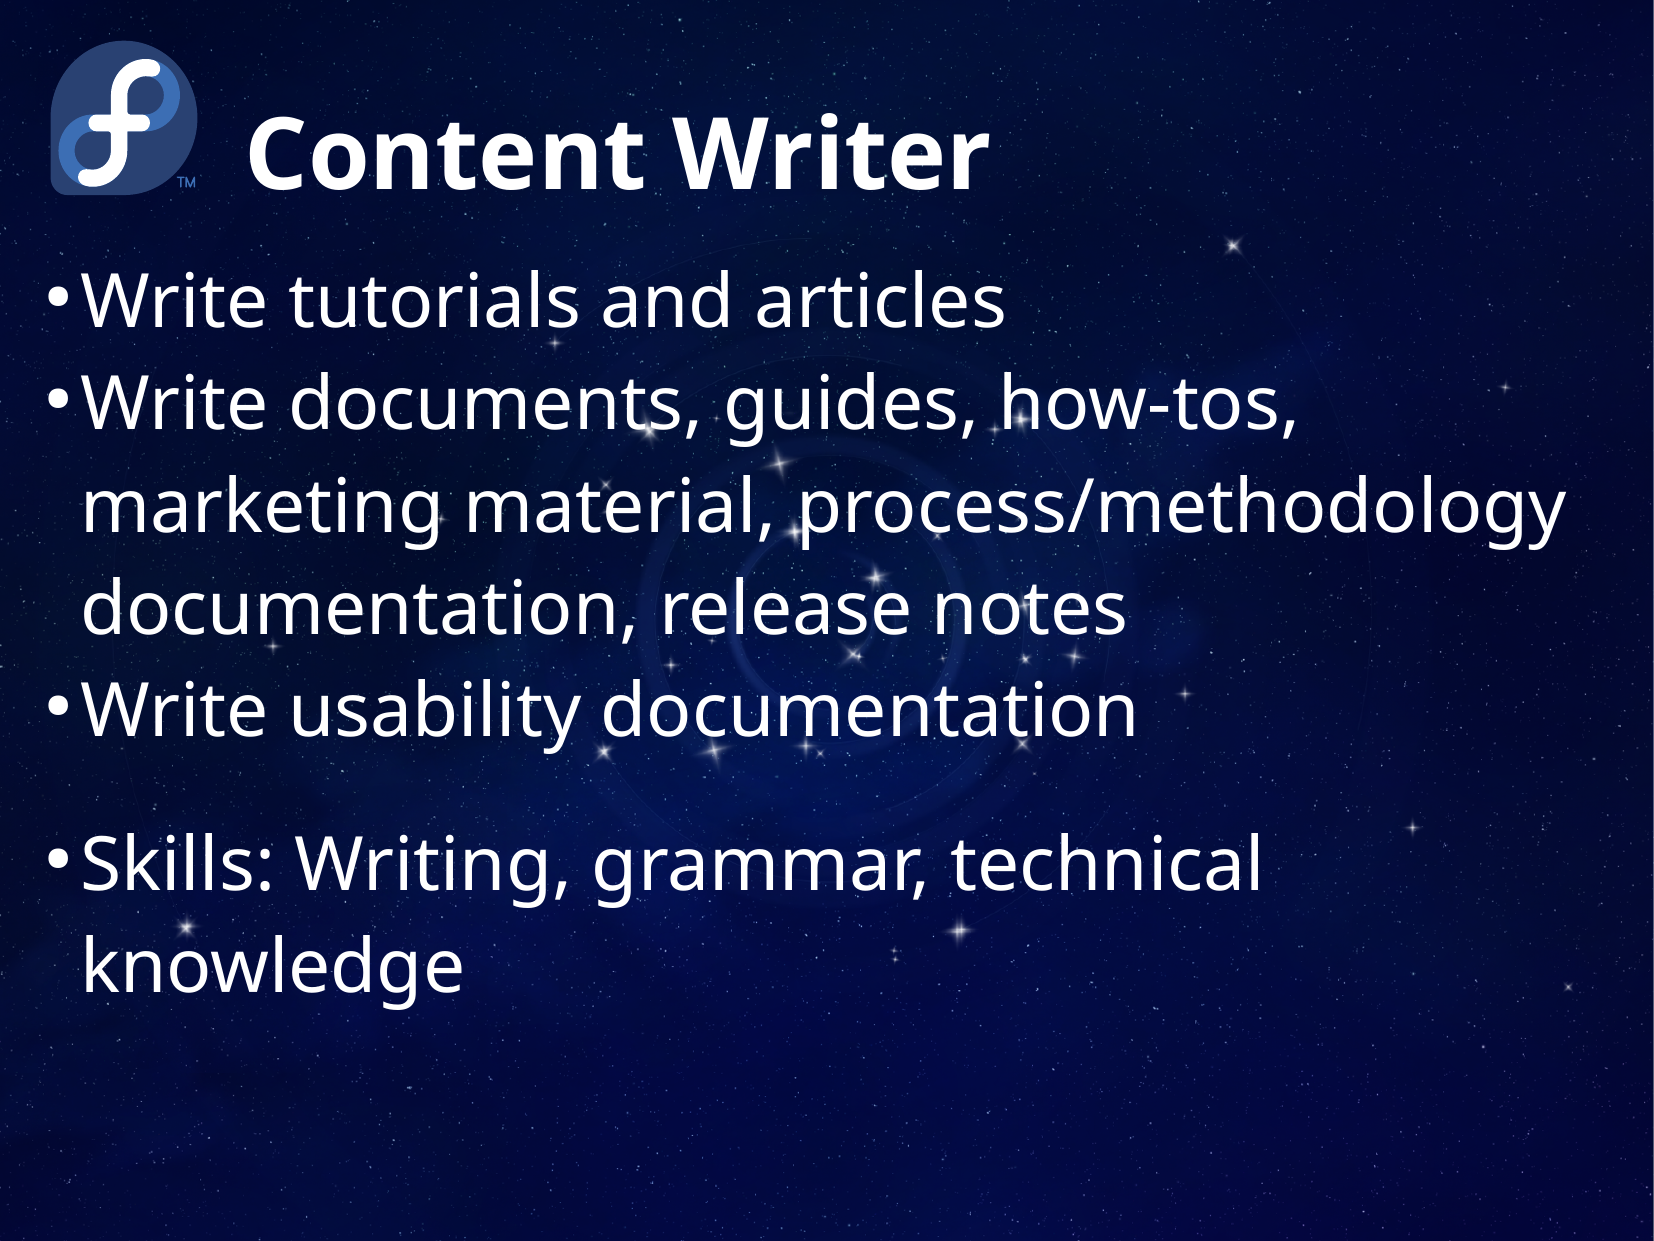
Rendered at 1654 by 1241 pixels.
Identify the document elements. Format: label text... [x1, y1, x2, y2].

text_box [176, 176, 196, 188]
text_box Write tutorials and articles Write documents, guides, how-tos, marketing material, process/methodology documentation, release notes Write usability documentation Skills: Writing, grammar, technical knowledge [30, 240, 1621, 1216]
picture [0, 0, 1654, 1241]
text_box Content Writer [218, 82, 966, 215]
text_box [50, 40, 198, 196]
